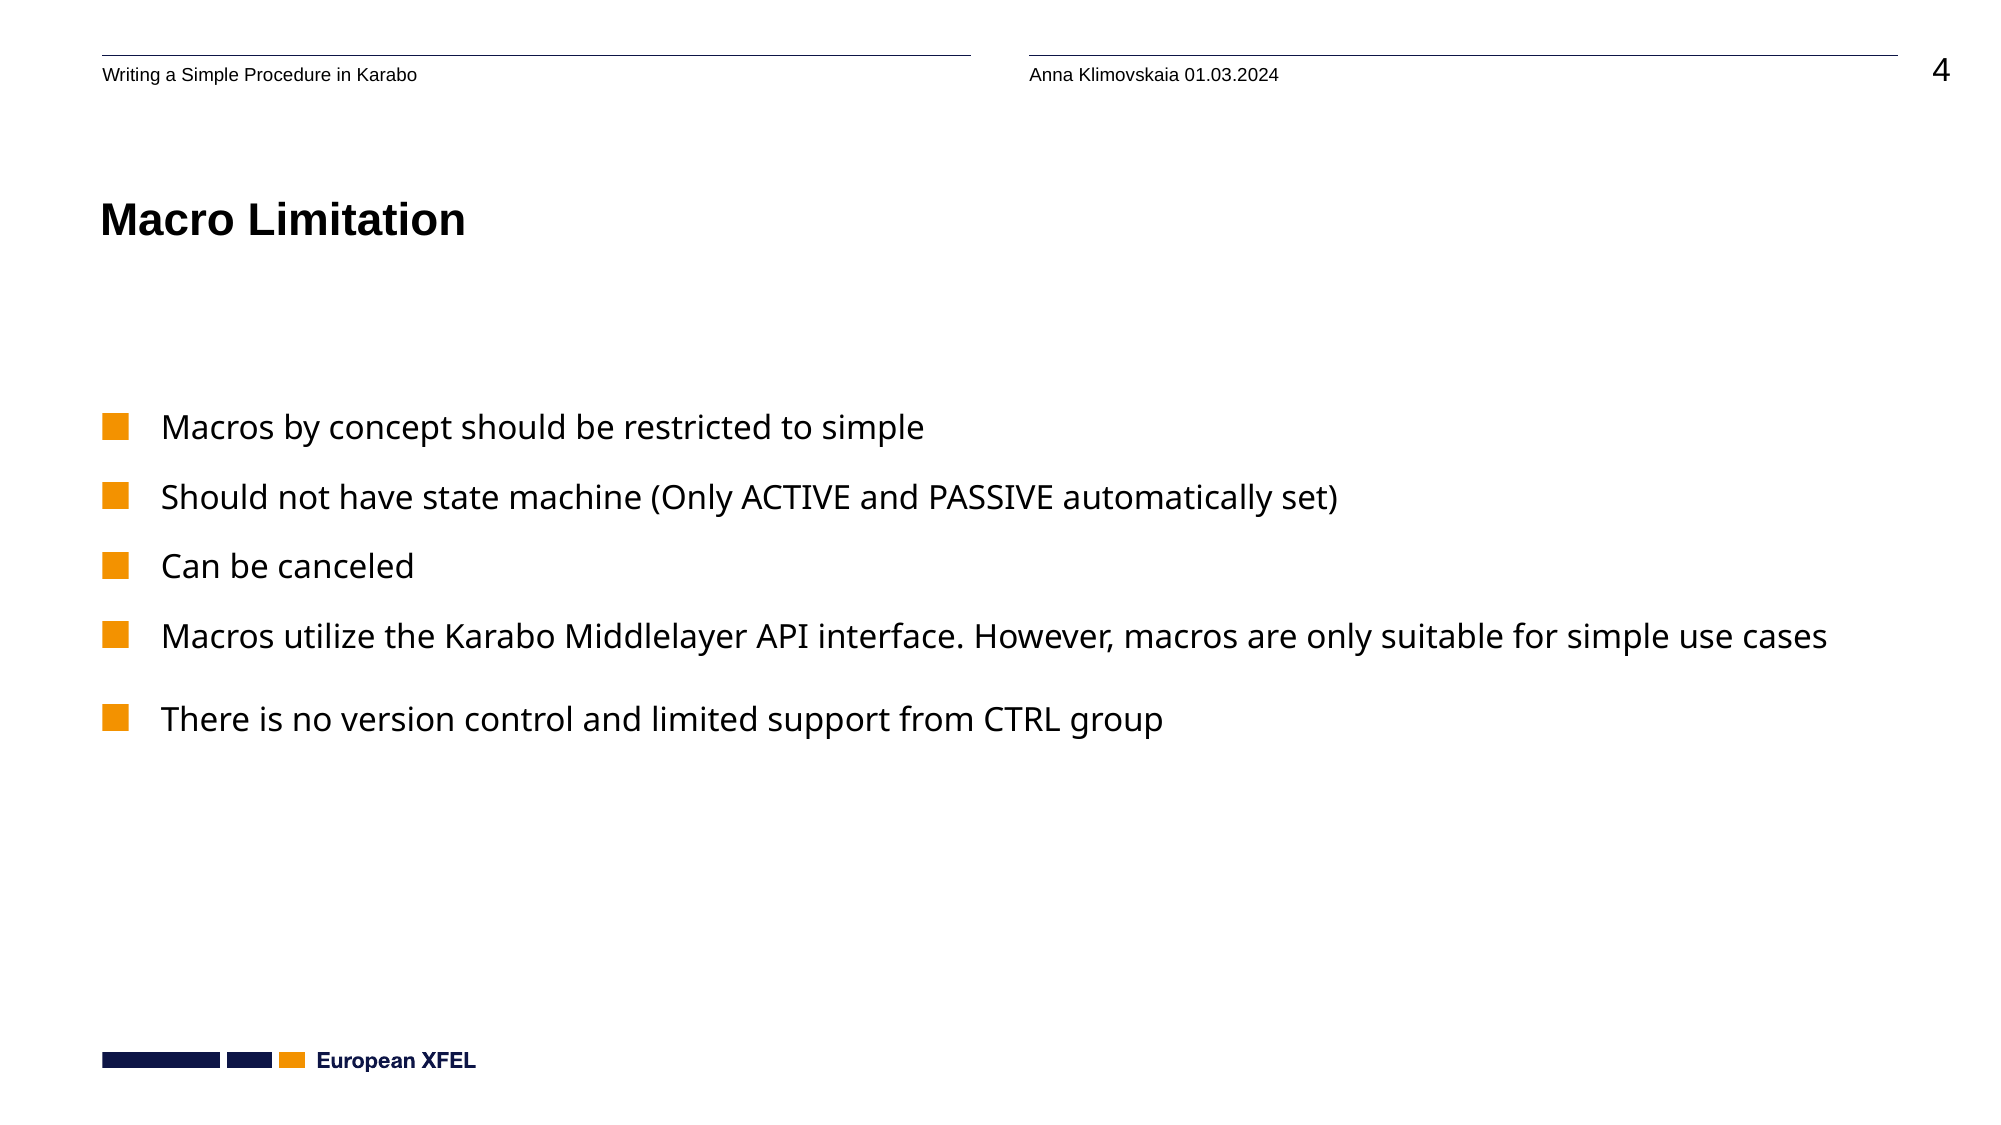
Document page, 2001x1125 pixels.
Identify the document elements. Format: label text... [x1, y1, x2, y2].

title Macro Limitation [100, 116, 1898, 245]
list Macros by concept should be restricted to simple Should not have state machine (Only ACTIVE and PASSIVE automatically set) Can be canceled Macros utilize the Karabo Middlelayer API interface. However, macros are only suitable for simple use cases There is no version control and limited support from CTRL group [102, 332, 1898, 970]
